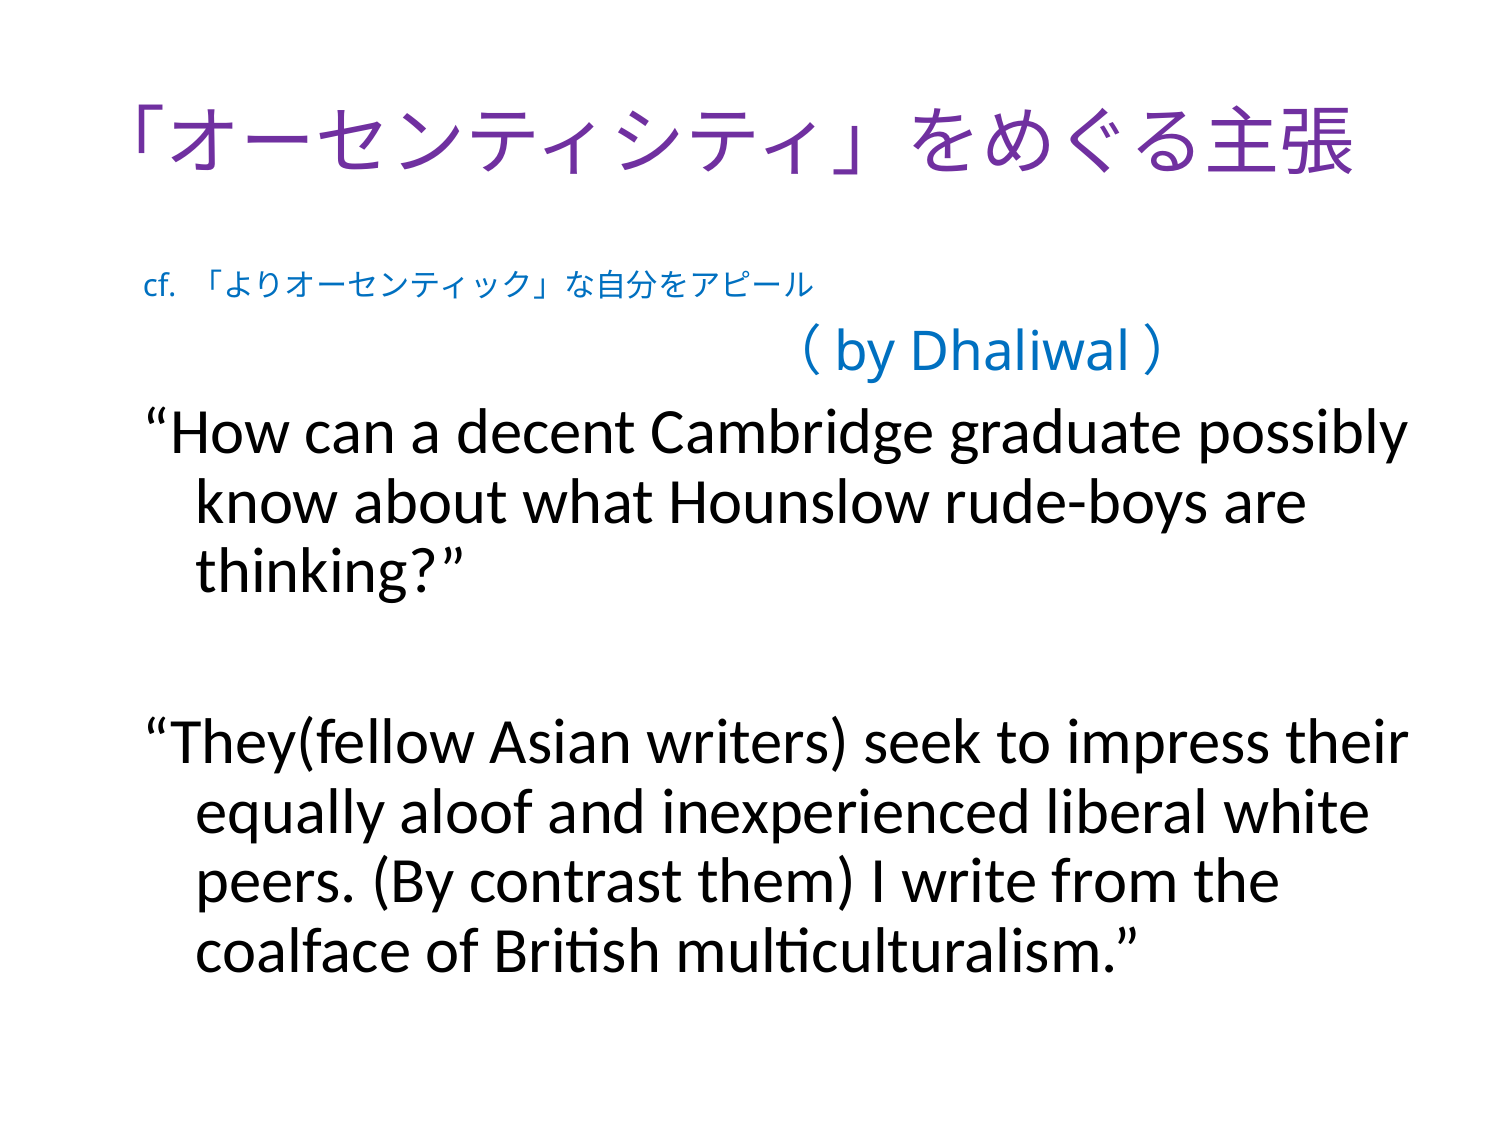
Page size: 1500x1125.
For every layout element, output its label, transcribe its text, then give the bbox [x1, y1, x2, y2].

title 「オーセンティシティ」をめぐる主張 [76, 66, 1427, 209]
list cf. 「よりオーセンティック」な自分をアピール （by Dhaliwal） “How can a decent Cambridge graduate possibly know about what Hounslow rude-boys are thinking?” “They(fellow Asian writers) seek to impress their equally aloof and inexperienced liberal white peers. (By contrast them) I write from the coalface of British multiculturalism.” [75, 243, 1426, 1071]
